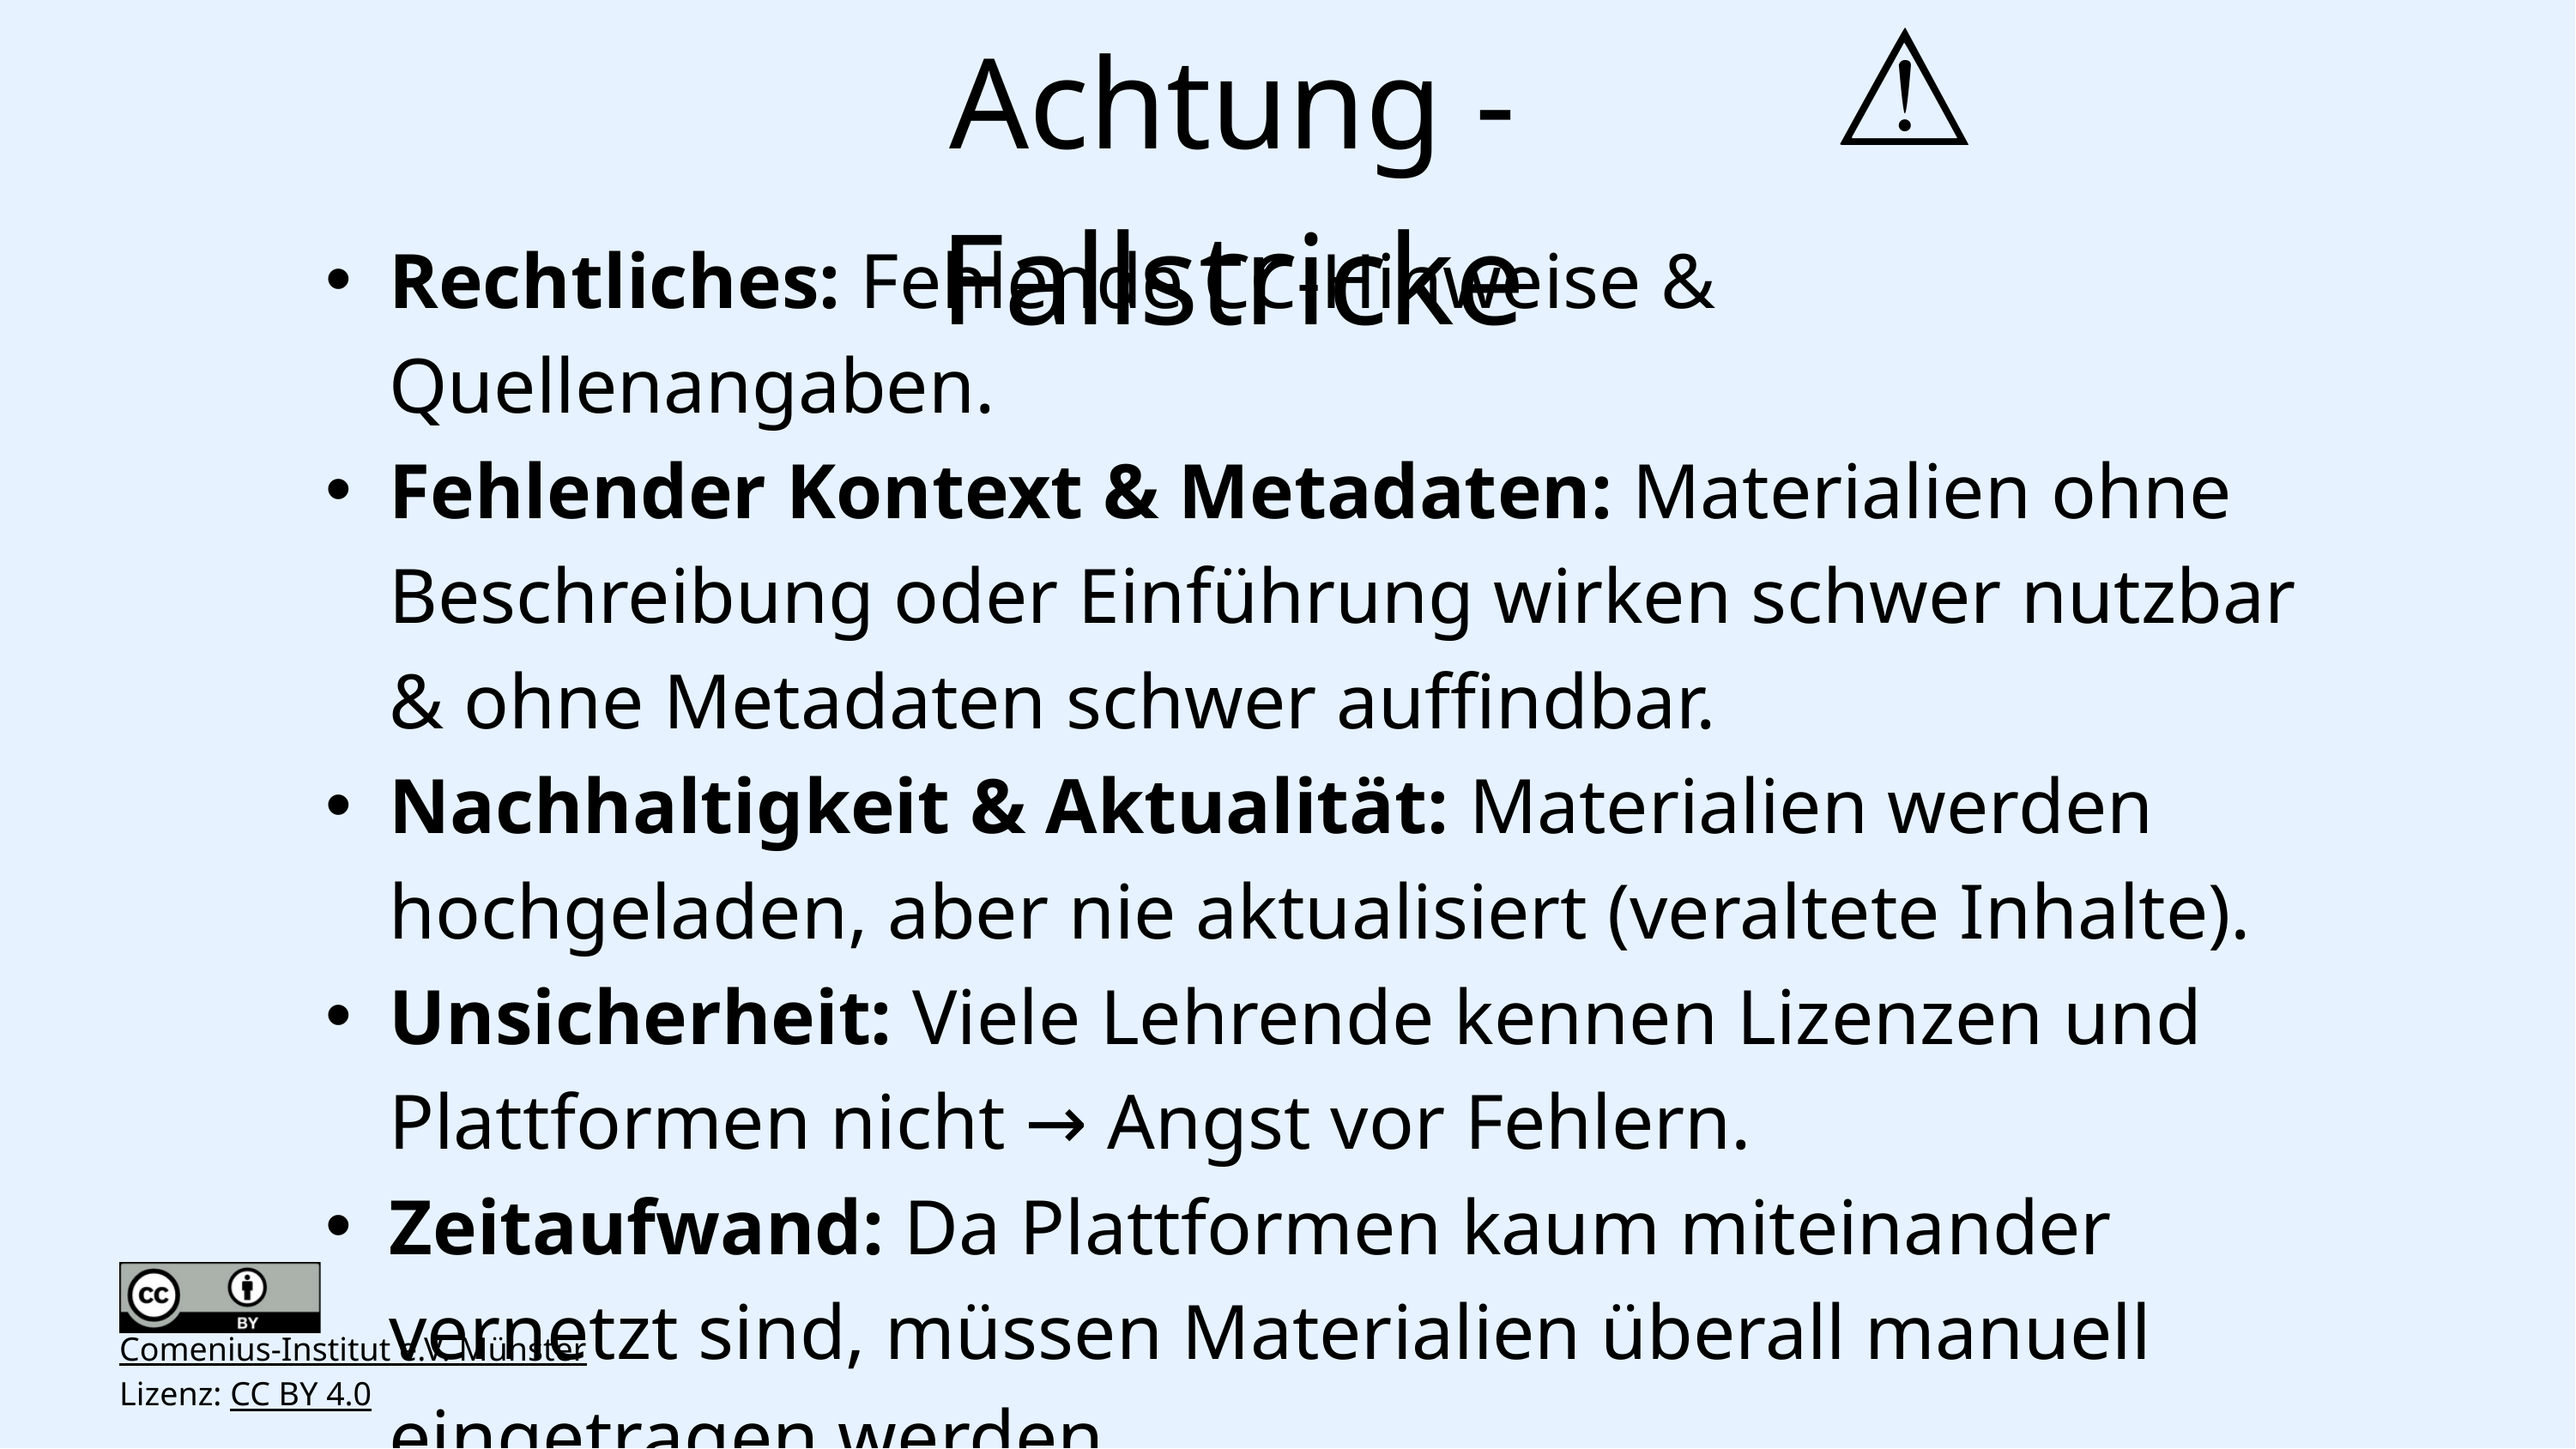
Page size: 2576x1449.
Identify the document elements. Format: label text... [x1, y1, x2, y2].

text_box Achtung - Fallstricke [728, 0, 1738, 170]
text_box Comenius-Institut e.V. Münster Lizenz: CC BY 4.0 [119, 1327, 1378, 1416]
text_box Rechtliches: Fehlende CC-Hinweise & Quellenangaben. Fehlender Kontext & Metadaten: Materialien ohne Beschreibung oder Einführung wirken schwer nutzbar & ohne Metadaten schwer auffindbar. Nachhaltigkeit & Aktualität: Materialien werden hochgeladen, aber nie aktualisiert (veraltete Inhalte). Unsicherheit: Viele Lehrende kennen Lizenzen und Plattformen nicht → Angst vor Fehlern. Zeitaufwand: Da Plattformen kaum miteinander vernetzt sind, müssen Materialien überall manuell eingetragen werden. [261, 218, 2314, 1261]
text_box ⚠️ [1793, 0, 2015, 170]
text_box [119, 1262, 321, 1327]
